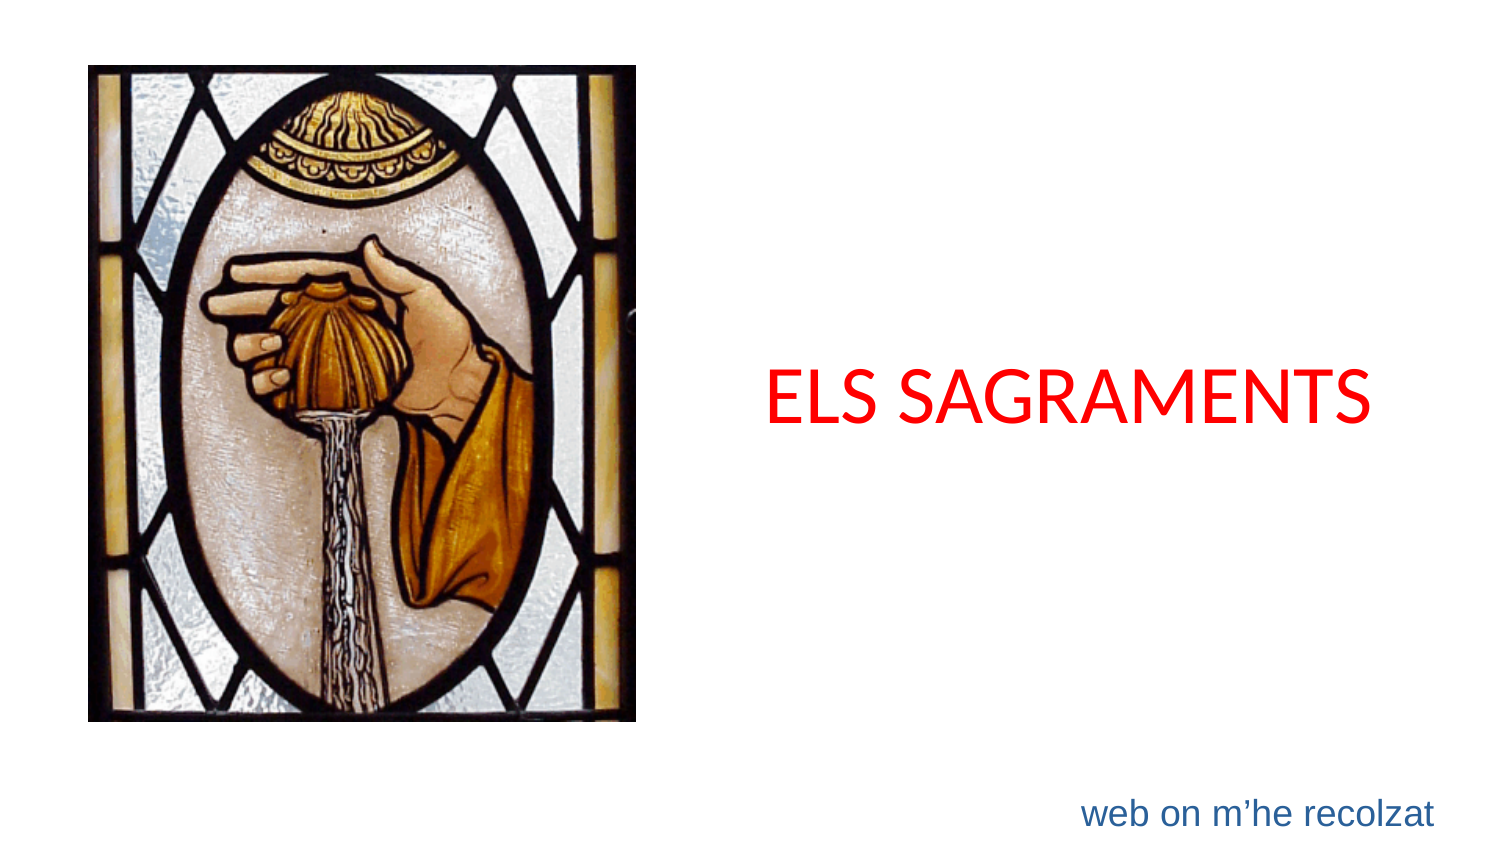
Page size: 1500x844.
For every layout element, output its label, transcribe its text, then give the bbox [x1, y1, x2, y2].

picture [88, 65, 636, 722]
text_box web on m’he recolzat [1039, 785, 1477, 843]
title ELS SAGRAMENTS [720, 118, 1418, 662]
